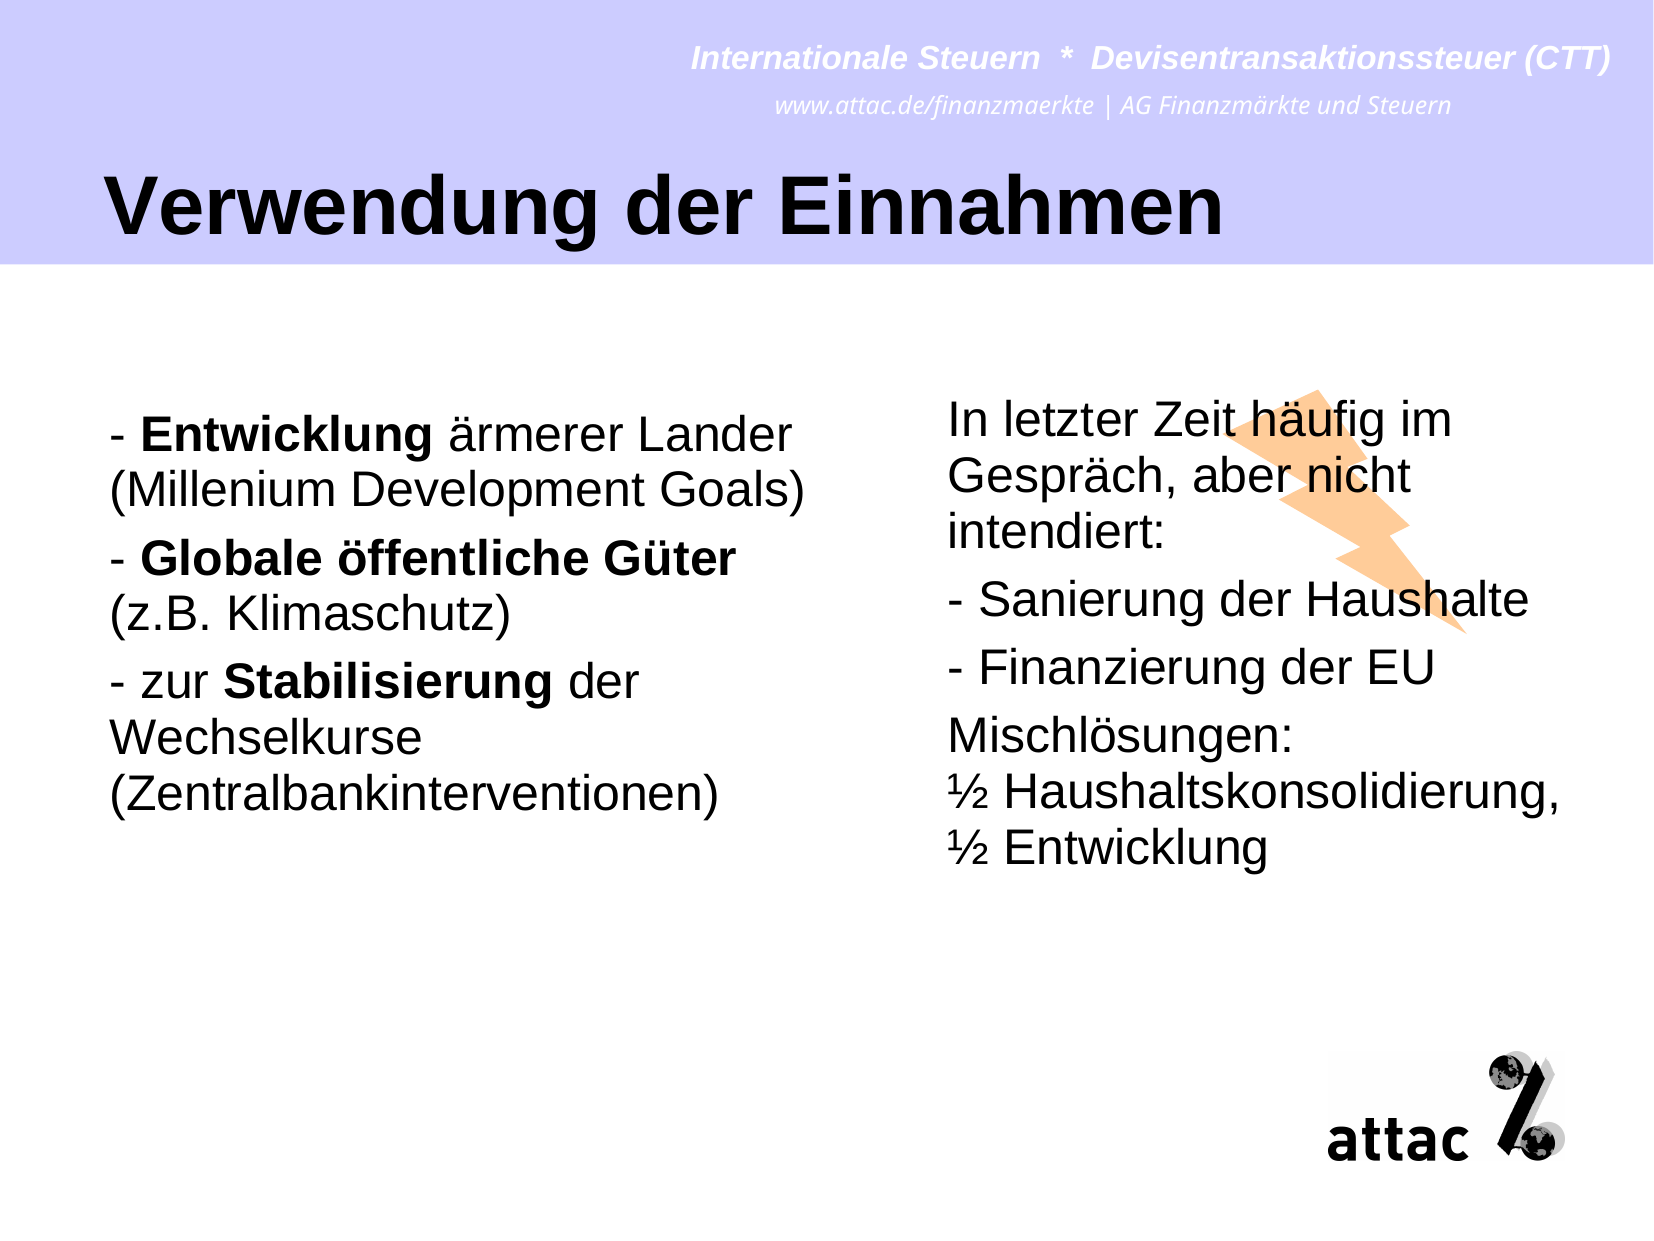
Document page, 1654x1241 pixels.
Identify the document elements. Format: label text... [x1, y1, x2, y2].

text_box In letzter Zeit häufig im Gespräch, aber nicht intendiert: - Sanierung der Haushalte - Finanzierung der EU Mischlösungen: ½ Haushaltskonsolidierung, ½ Entwicklung [933, 383, 1595, 883]
text_box www.attac.de/finanzmaerkte | AG Finanzmärkte und Steuern [759, 76, 1534, 131]
picture [1328, 1051, 1565, 1161]
text_box - Entwicklung ärmerer Lander (Millenium Development Goals) - Globale öffentliche Güter (z.B. Klimaschutz) - zur Stabilisierung der Wechselkurse (Zentralbankinterventionen) [94, 398, 863, 829]
text_box Internationale Steuern * Devisentransaktionssteuer (CTT) [407, 41, 1654, 77]
text_box Verwendung der Einnahmen [88, 162, 1654, 259]
text_box [0, 0, 1654, 265]
